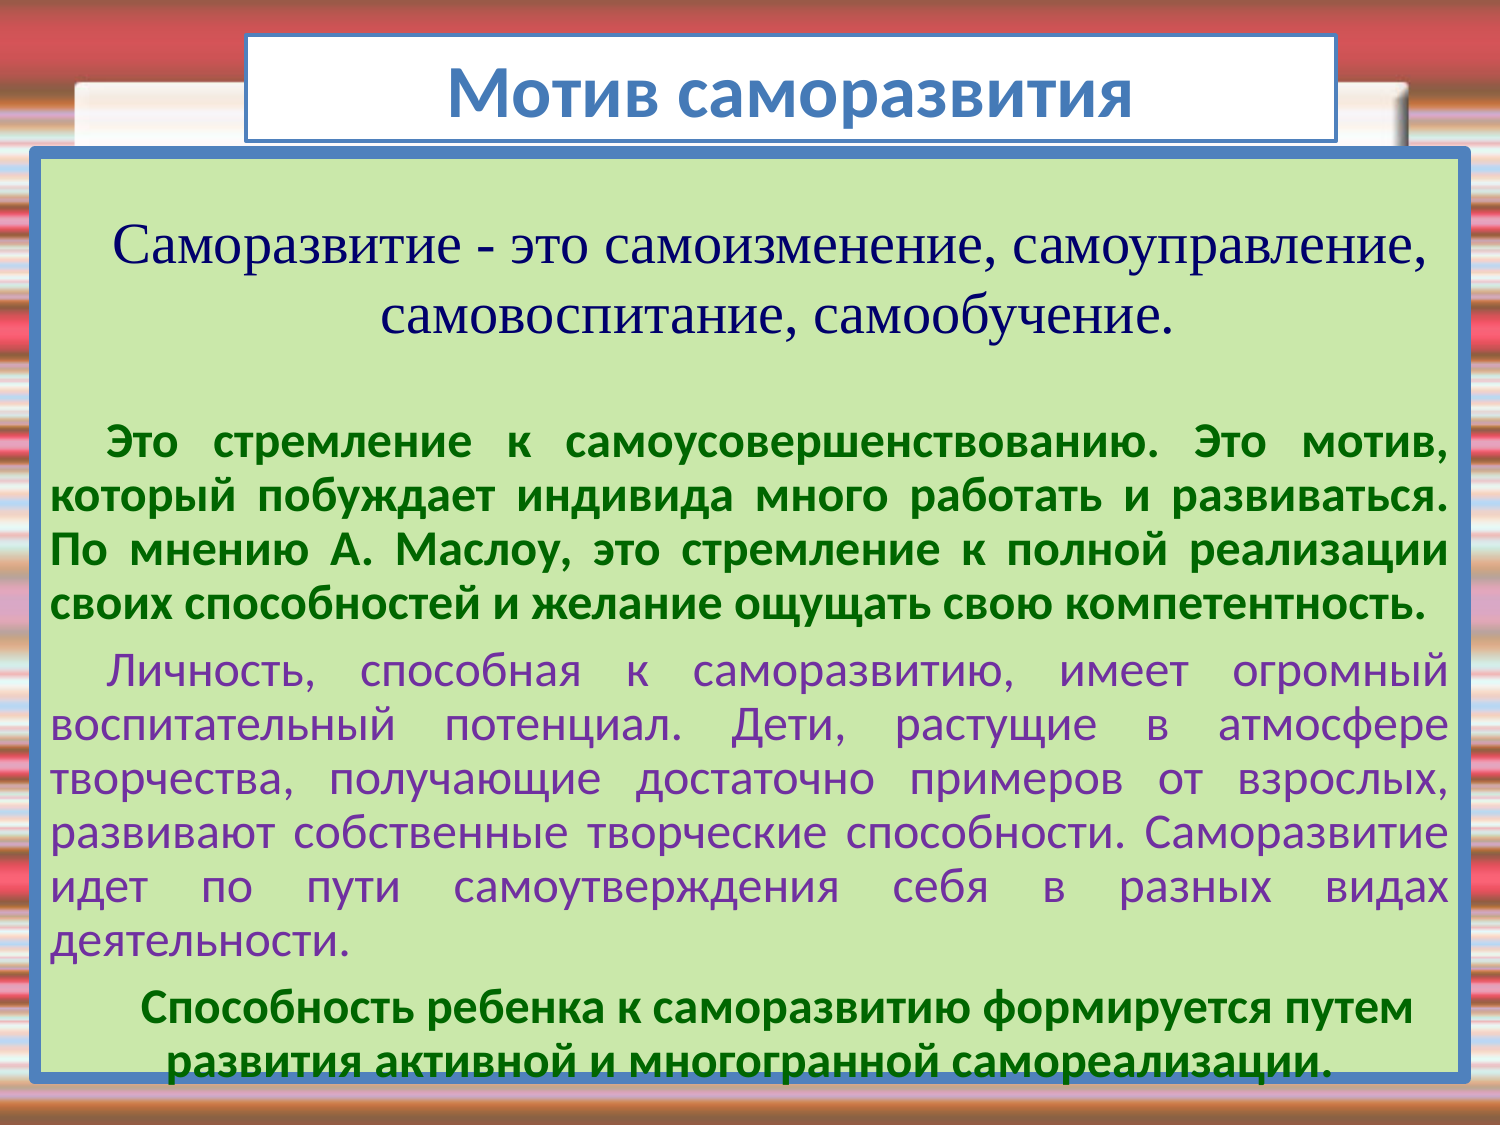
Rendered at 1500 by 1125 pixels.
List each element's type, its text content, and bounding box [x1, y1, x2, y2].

text_box Саморазвитие - это самоизменение, самоуправление, самовоспитание, самообучение. Это стремление к самоусовершенствованию. Это мотив, который побуждает индивида много работать и развиваться. По мнению А. Маслоу, это стремление к полной реализации своих способностей и желание ощущать свою компетентность. Личность, способная к саморазвитию, имеет огромный воспитательный потенциал. Дети, растущие в атмосфере творчества, получающие достаточно примеров от взрослых, развивают собственные творческие способности. Саморазвитие идет по пути самоутверждения себя в разных видах деятельности. Способность ребенка к саморазвитию формируется путем развития активной и многогранной самореализации. [35, 152, 1465, 1079]
picture [0, 0, 1500, 1125]
text_box Мотив саморазвития [246, 35, 1336, 142]
